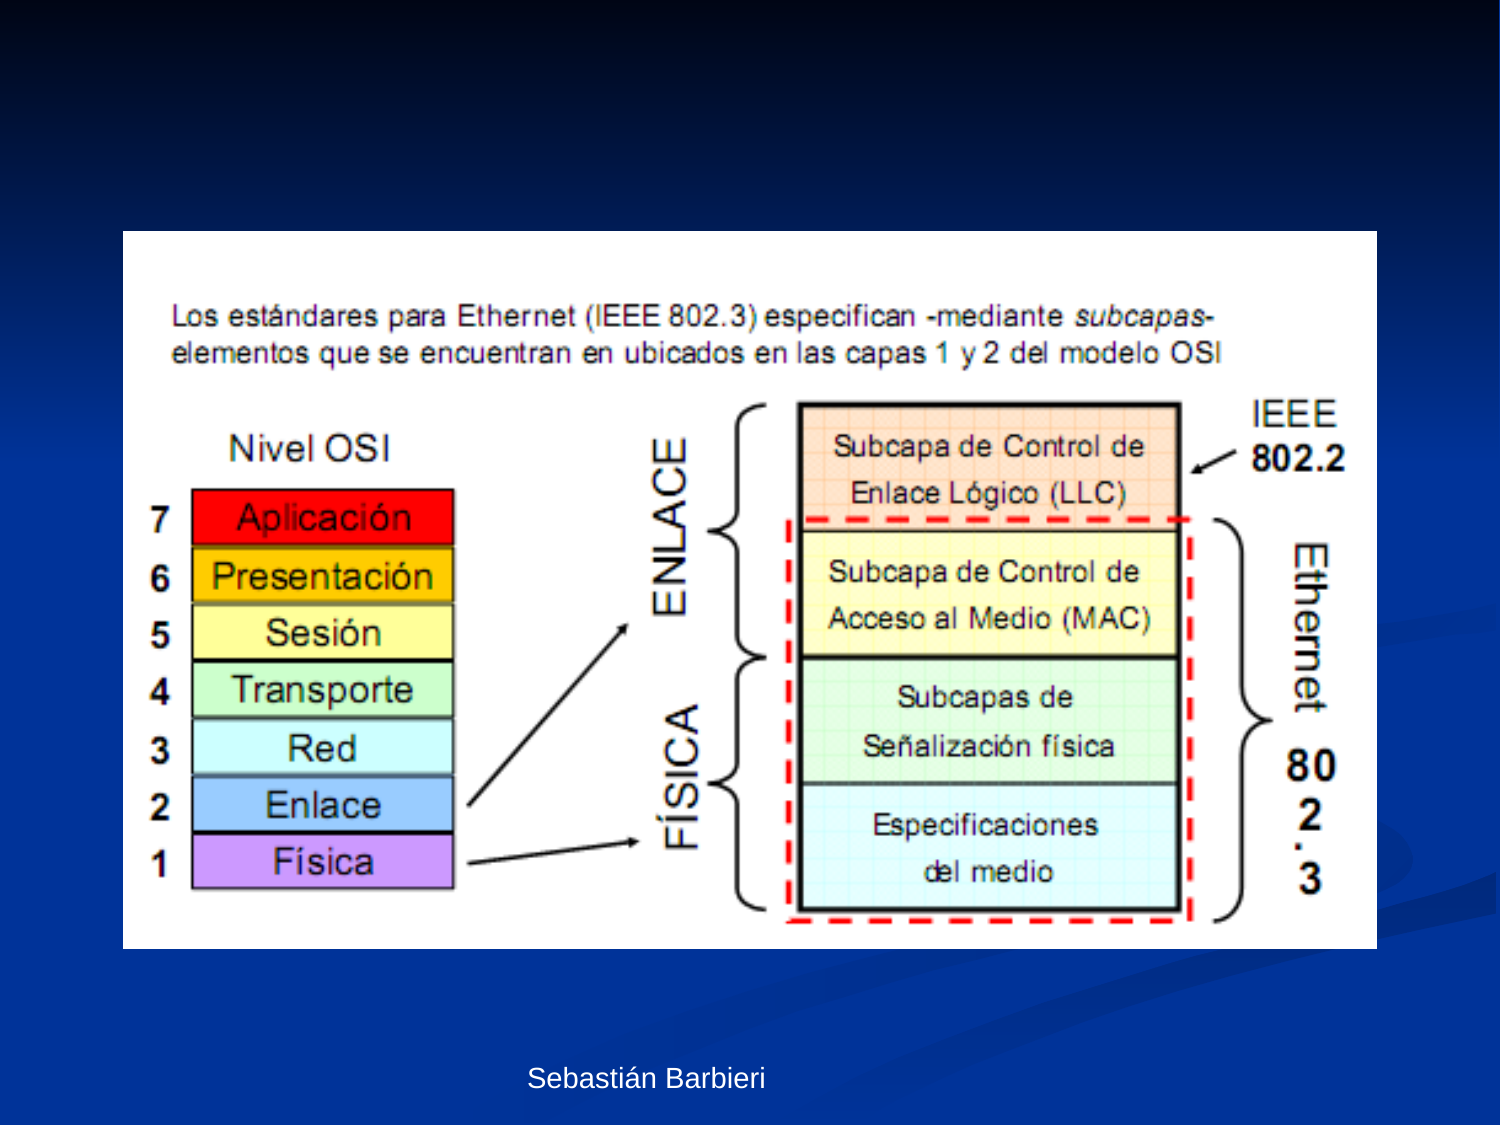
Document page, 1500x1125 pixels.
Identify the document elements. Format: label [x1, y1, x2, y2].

picture [123, 231, 1377, 949]
